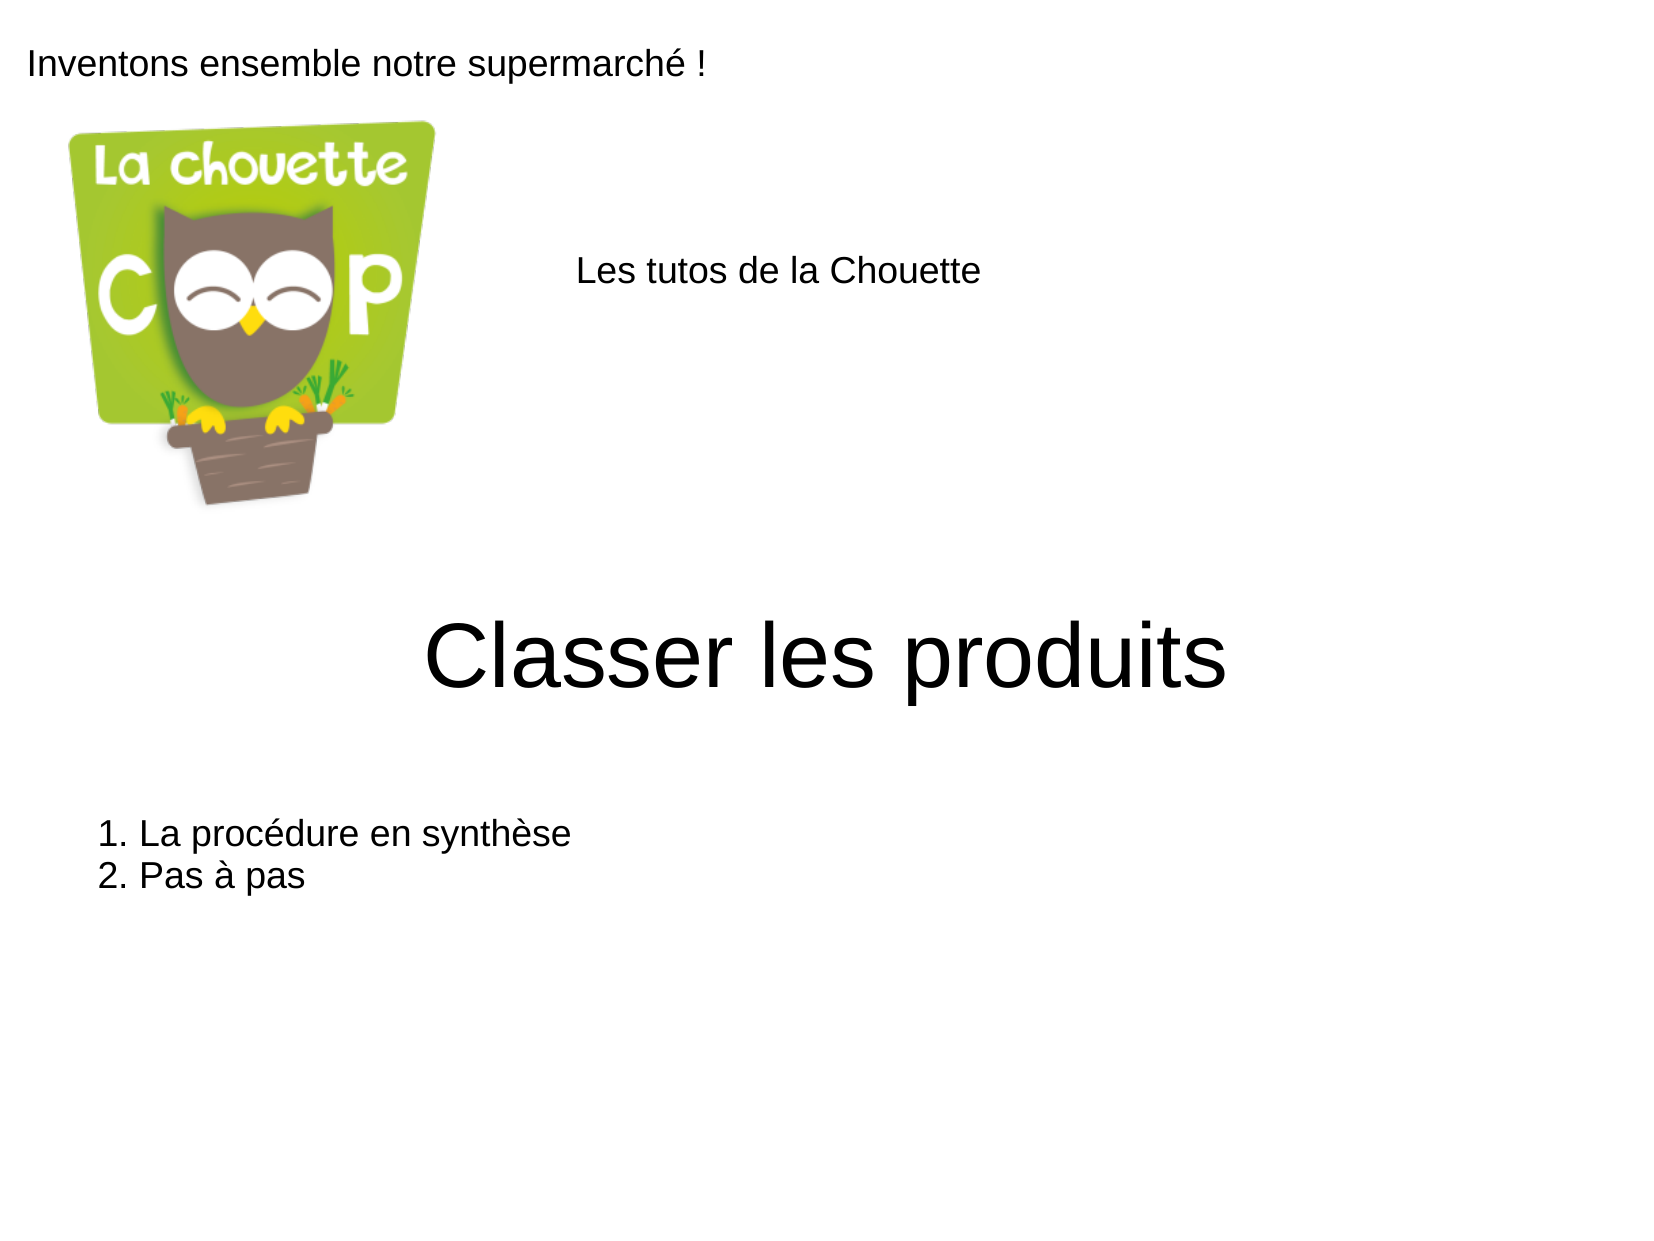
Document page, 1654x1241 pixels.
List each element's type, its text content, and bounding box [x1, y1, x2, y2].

picture [59, 106, 447, 514]
text_box Inventons ensemble notre supermarché ! [11, 35, 722, 93]
text_box Les tutos de la Chouette [561, 242, 1271, 299]
subtitle Classer les produits [82, 496, 1571, 805]
text_box 1. La procédure en synthèse 2. Pas à pas [82, 805, 1571, 905]
